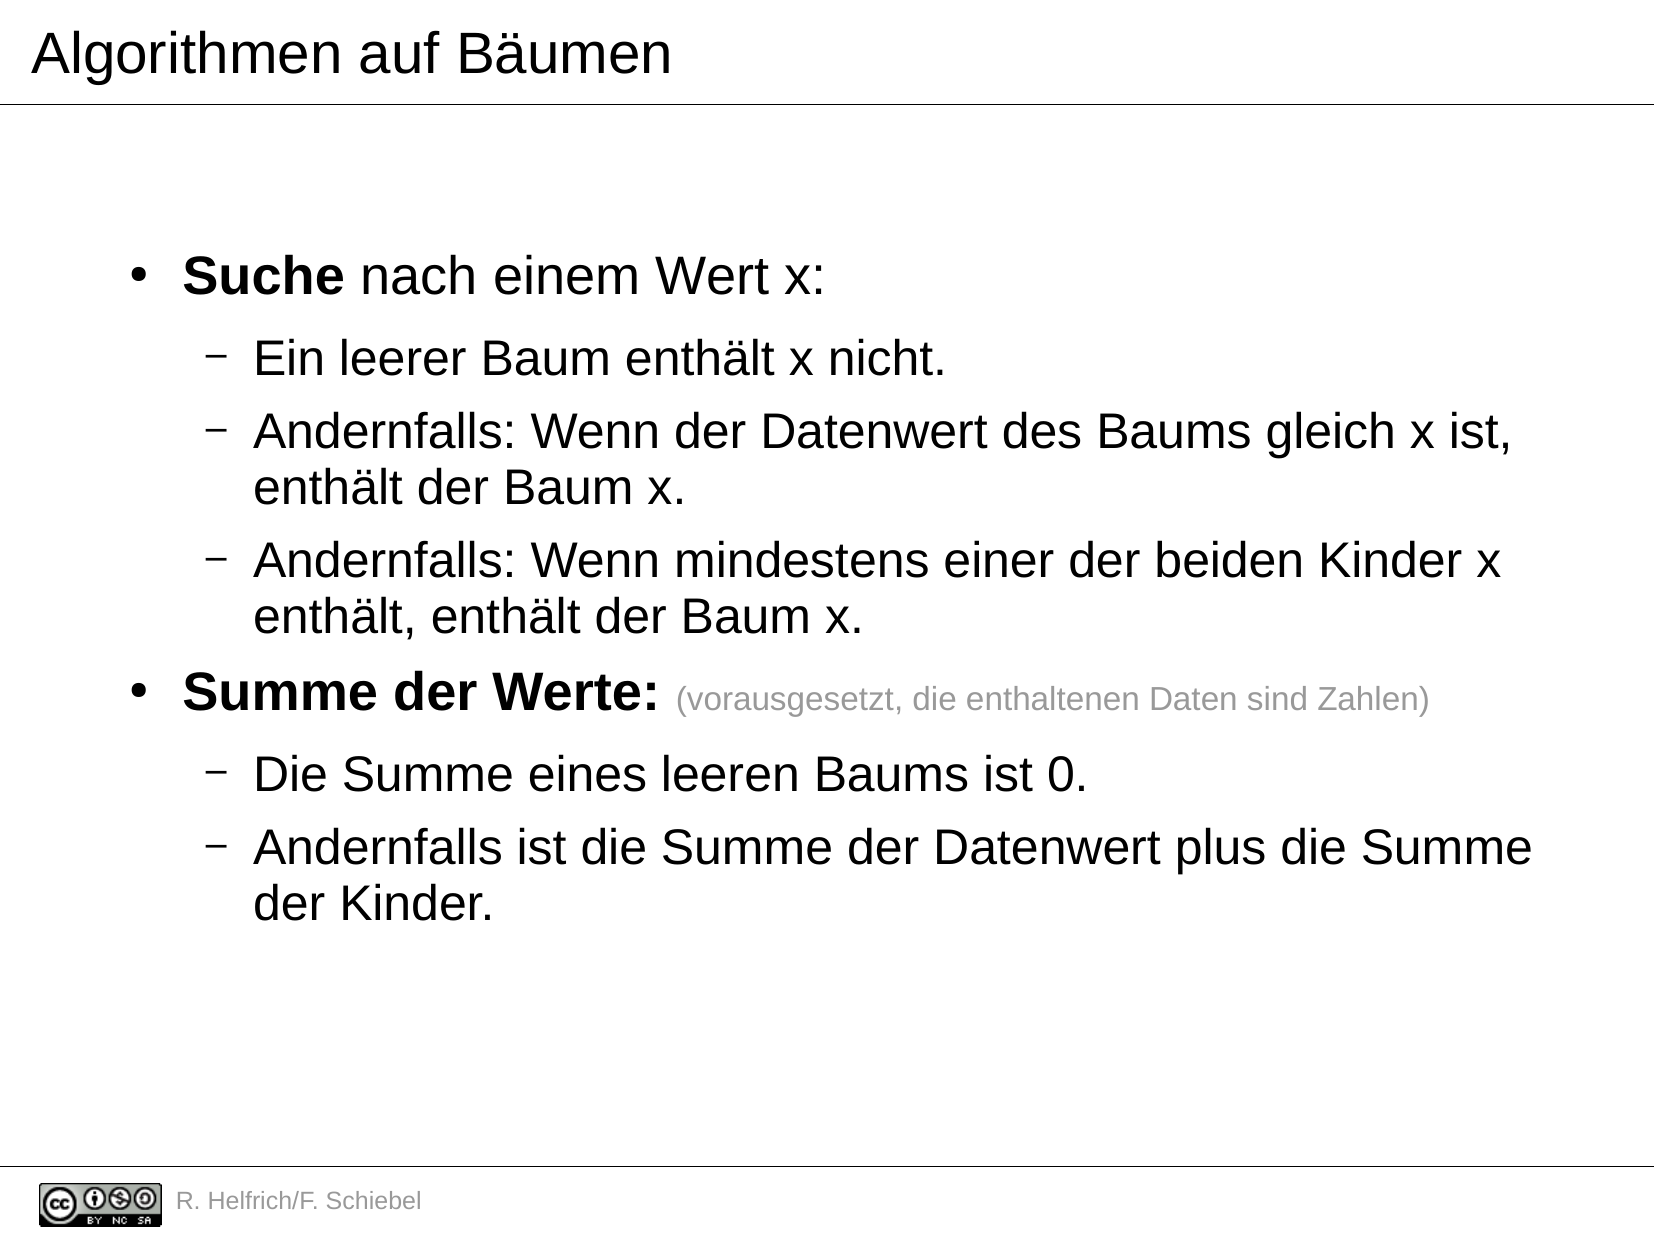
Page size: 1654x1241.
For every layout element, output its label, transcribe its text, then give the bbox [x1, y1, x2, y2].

title Algorithmen auf Bäumen [31, 14, 1151, 92]
picture [39, 1183, 162, 1227]
list Suche nach einem Wert x: Ein leerer Baum enthält x nicht. Andernfalls: Wenn der Datenwert des Baums gleich x ist, enthält der Baum x. Andernfalls: Wenn mindestens einer der beiden Kinder x enthält, enthält der Baum x. Summe der Werte: (vorausgesetzt, die enthaltenen Daten sind Zahlen) Die Summe eines leeren Baums ist 0. Andernfalls ist die Summe der Datenwert plus die Summe der Kinder. [40, 151, 1588, 1057]
